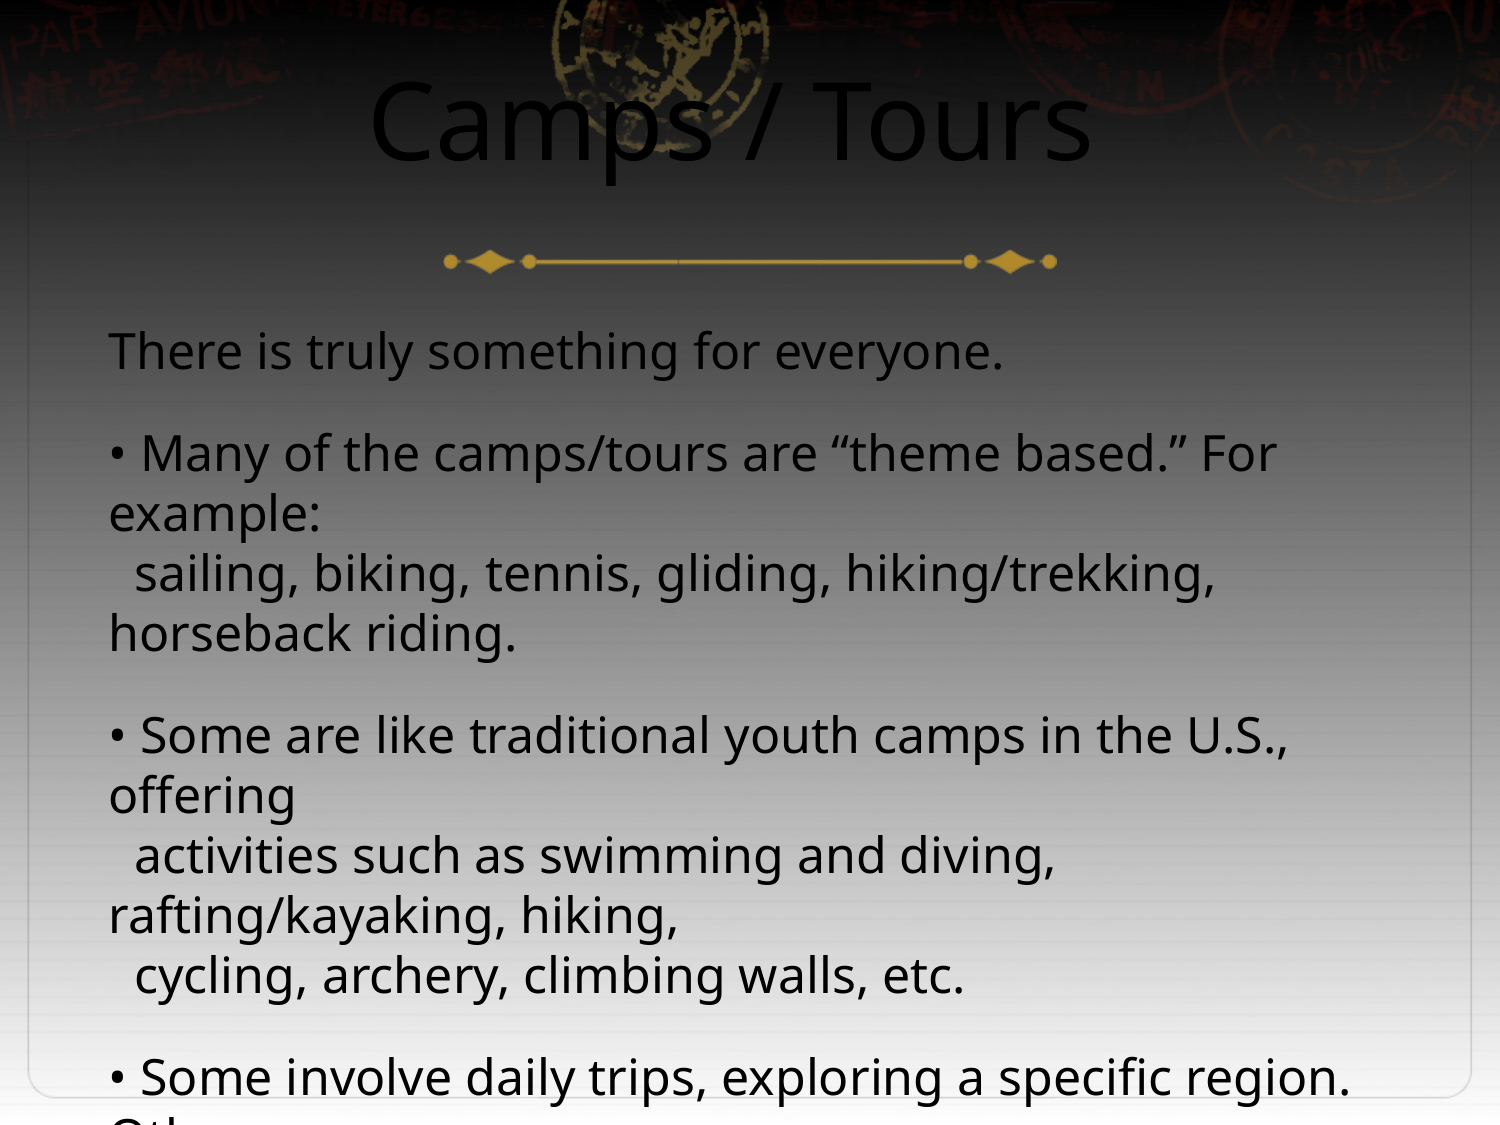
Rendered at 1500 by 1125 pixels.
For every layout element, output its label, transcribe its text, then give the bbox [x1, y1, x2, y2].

picture [0, 0, 1500, 1125]
list There is truly something for everyone. • Many of the camps/tours are “theme based.” For example: sailing, biking, tennis, gliding, hiking/trekking, horseback riding. • Some are like traditional youth camps in the U.S., offering activities such as swimming and diving, rafting/kayaking, hiking, cycling, archery, climbing walls, etc. • Some involve daily trips, exploring a specific region. Others are environment-based and focus on nature appreciation. [93, 312, 1407, 1032]
title Camps / Tours [74, 45, 1387, 233]
